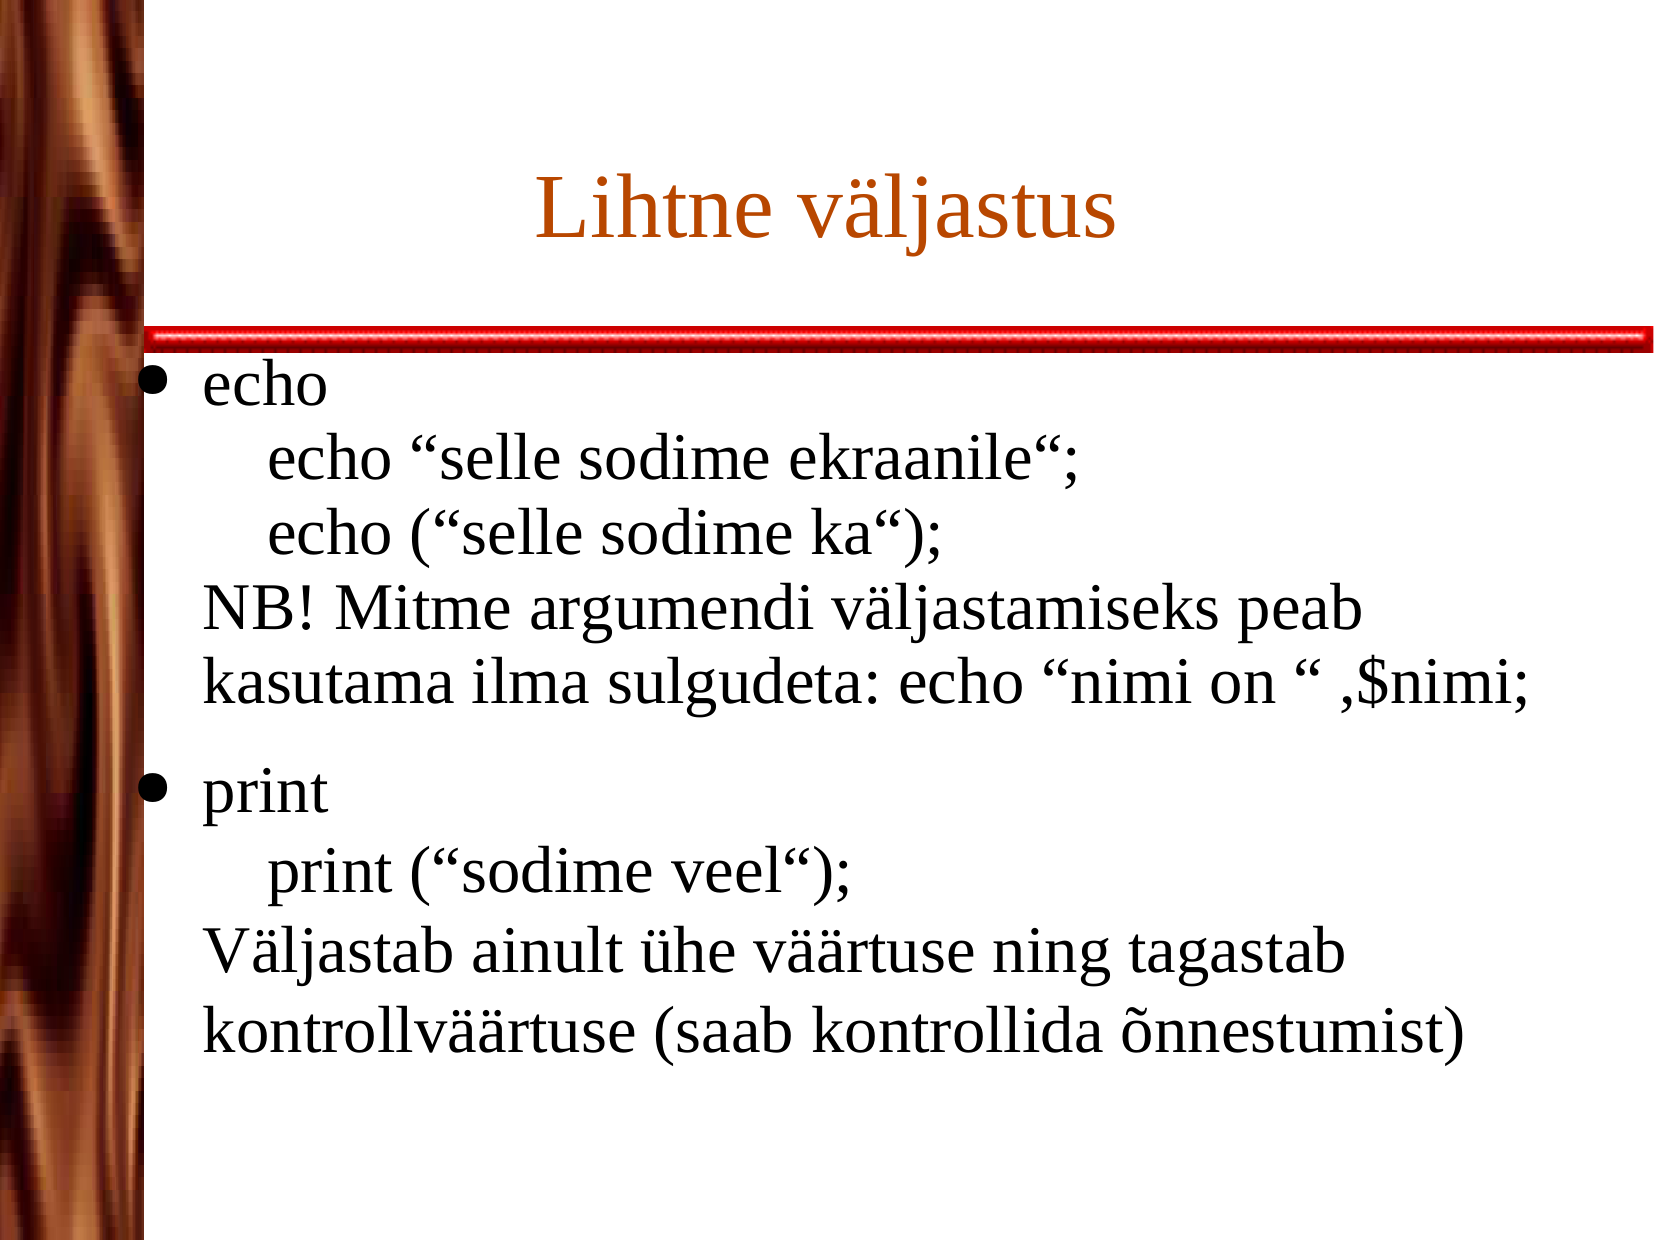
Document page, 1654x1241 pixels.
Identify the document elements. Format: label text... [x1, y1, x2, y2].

picture [0, 0, 1654, 1240]
title Lihtne väljastus [121, 100, 1533, 312]
list echo echo “selle sodime ekraanile“; echo (“selle sodime ka“); NB! Mitme argumendi väljastamiseks peab kasutama ilma sulgudeta: echo “nimi on “ ,$nimi; print print (“sodime veel“); Väljastab ainult ühe väärtuse ning tagastab kontrollväärtuse (saab kontrollida õnnestumist) [121, 344, 1578, 1136]
